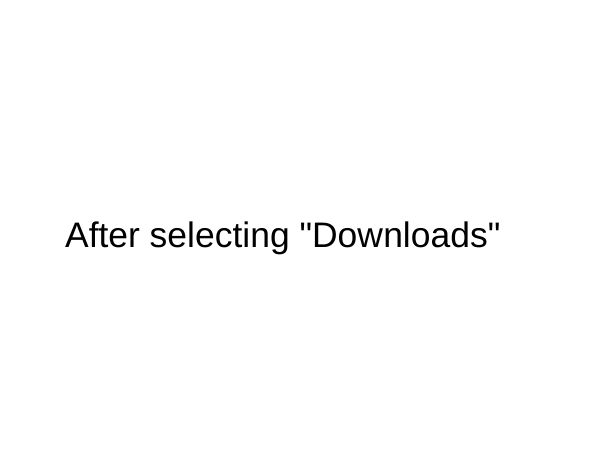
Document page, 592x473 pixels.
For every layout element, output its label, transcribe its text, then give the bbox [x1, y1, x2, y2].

text_box After selecting "Downloads" [50, 183, 541, 289]
